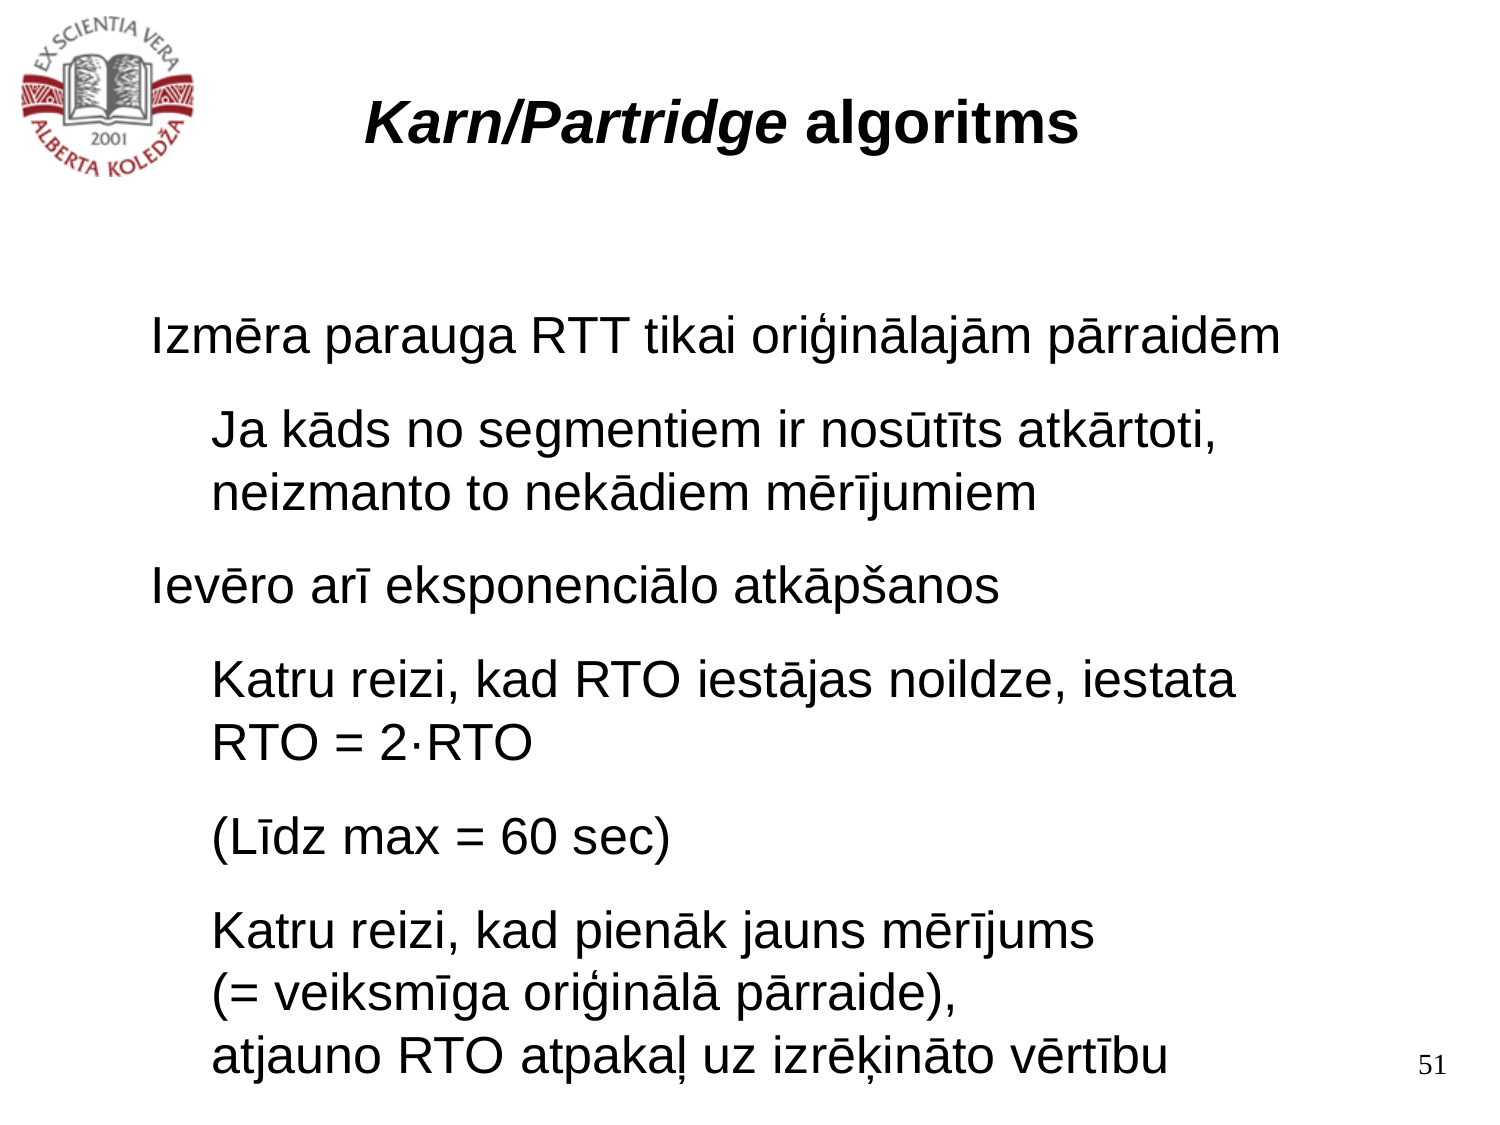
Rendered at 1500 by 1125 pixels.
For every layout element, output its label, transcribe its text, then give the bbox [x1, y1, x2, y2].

title Karn/Partridge algoritms [50, 62, 1374, 175]
list Izmēra parauga RTT tikai oriģinālajām pārraidēm Ja kāds no segmentiem ir nosūtīts atkārtoti, neizmanto to nekādiem mērījumiem Ievēro arī eksponenciālo atkāpšanos Katru reizi, kad RTO iestājas noildze, iestata RTO = 2·RTO (Līdz max = 60 sec) Katru reizi, kad pienāk jauns mērījums (= veiksmīga oriģinālā pārraide), atjauno RTO atpakaļ uz izrēķināto vērtību [74, 200, 1463, 1101]
picture [21, 16, 194, 177]
